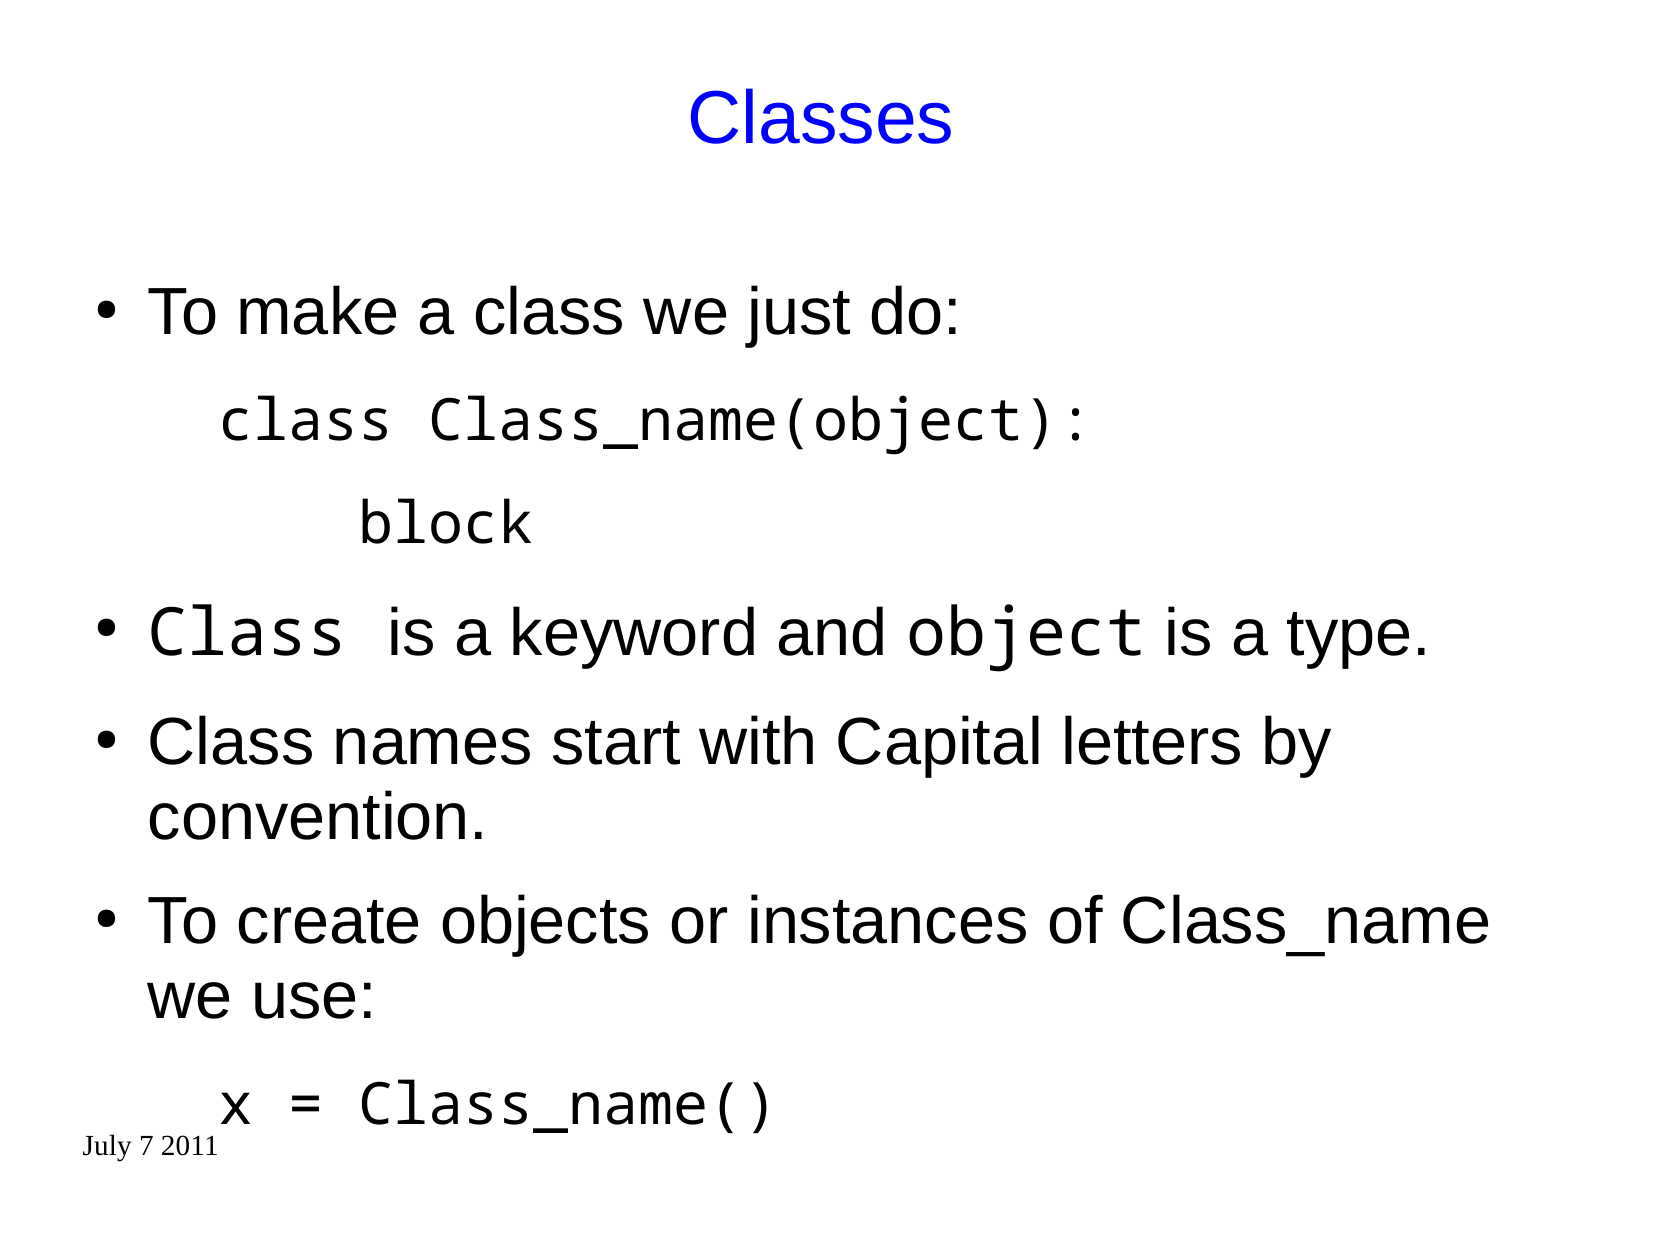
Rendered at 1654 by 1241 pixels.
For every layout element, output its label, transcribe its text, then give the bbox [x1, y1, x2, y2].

title Classes [76, 58, 1565, 178]
list To make a class we just do: class Class_name(object): block Class is a keyword and object is a type. Class names start with Capital letters by convention. To create objects or instances of Class_name we use: x = Class_name() [76, 274, 1565, 1093]
